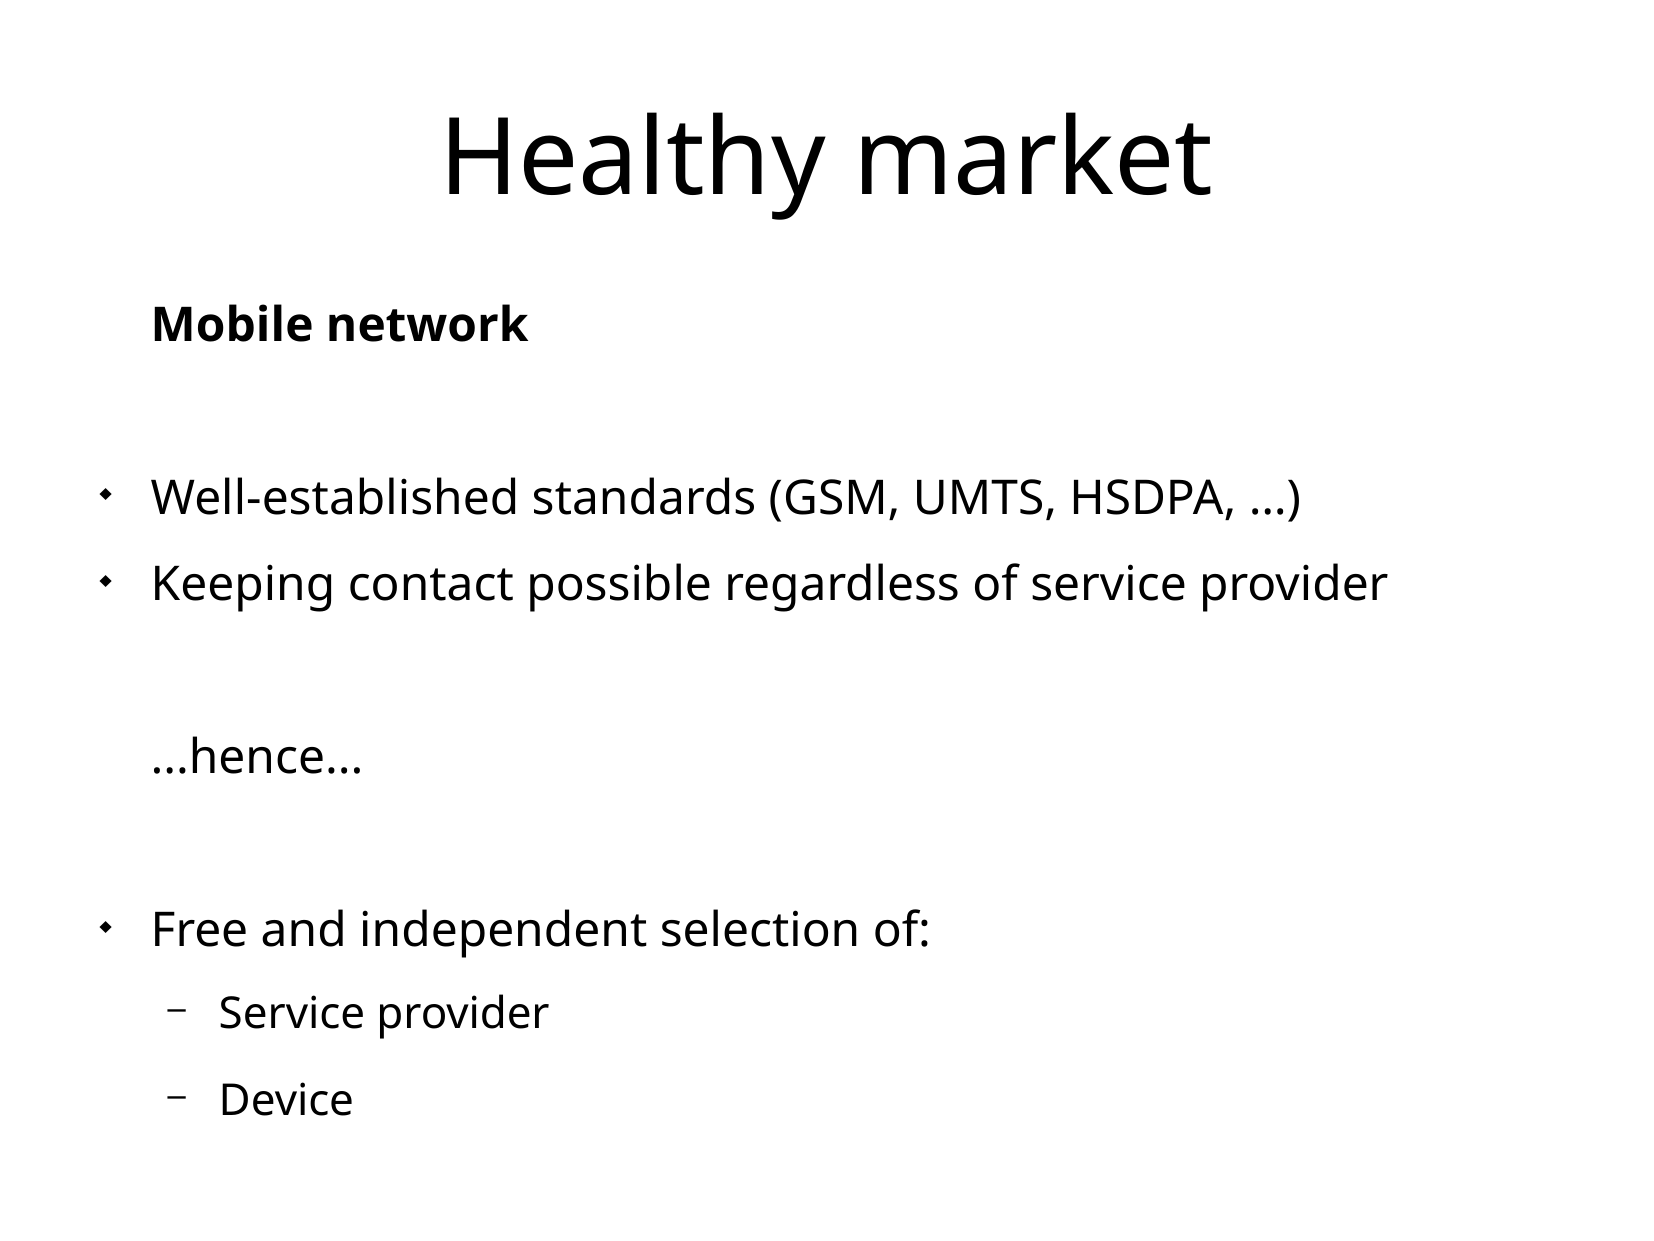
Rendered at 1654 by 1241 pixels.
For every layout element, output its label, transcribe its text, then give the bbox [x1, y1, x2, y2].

title Healthy market [82, 49, 1571, 257]
list Mobile network Well-established standards (GSM, UMTS, HSDPA, …) Keeping contact possible regardless of service provider ...hence... Free and independent selection of: Service provider Device [82, 290, 1538, 1136]
